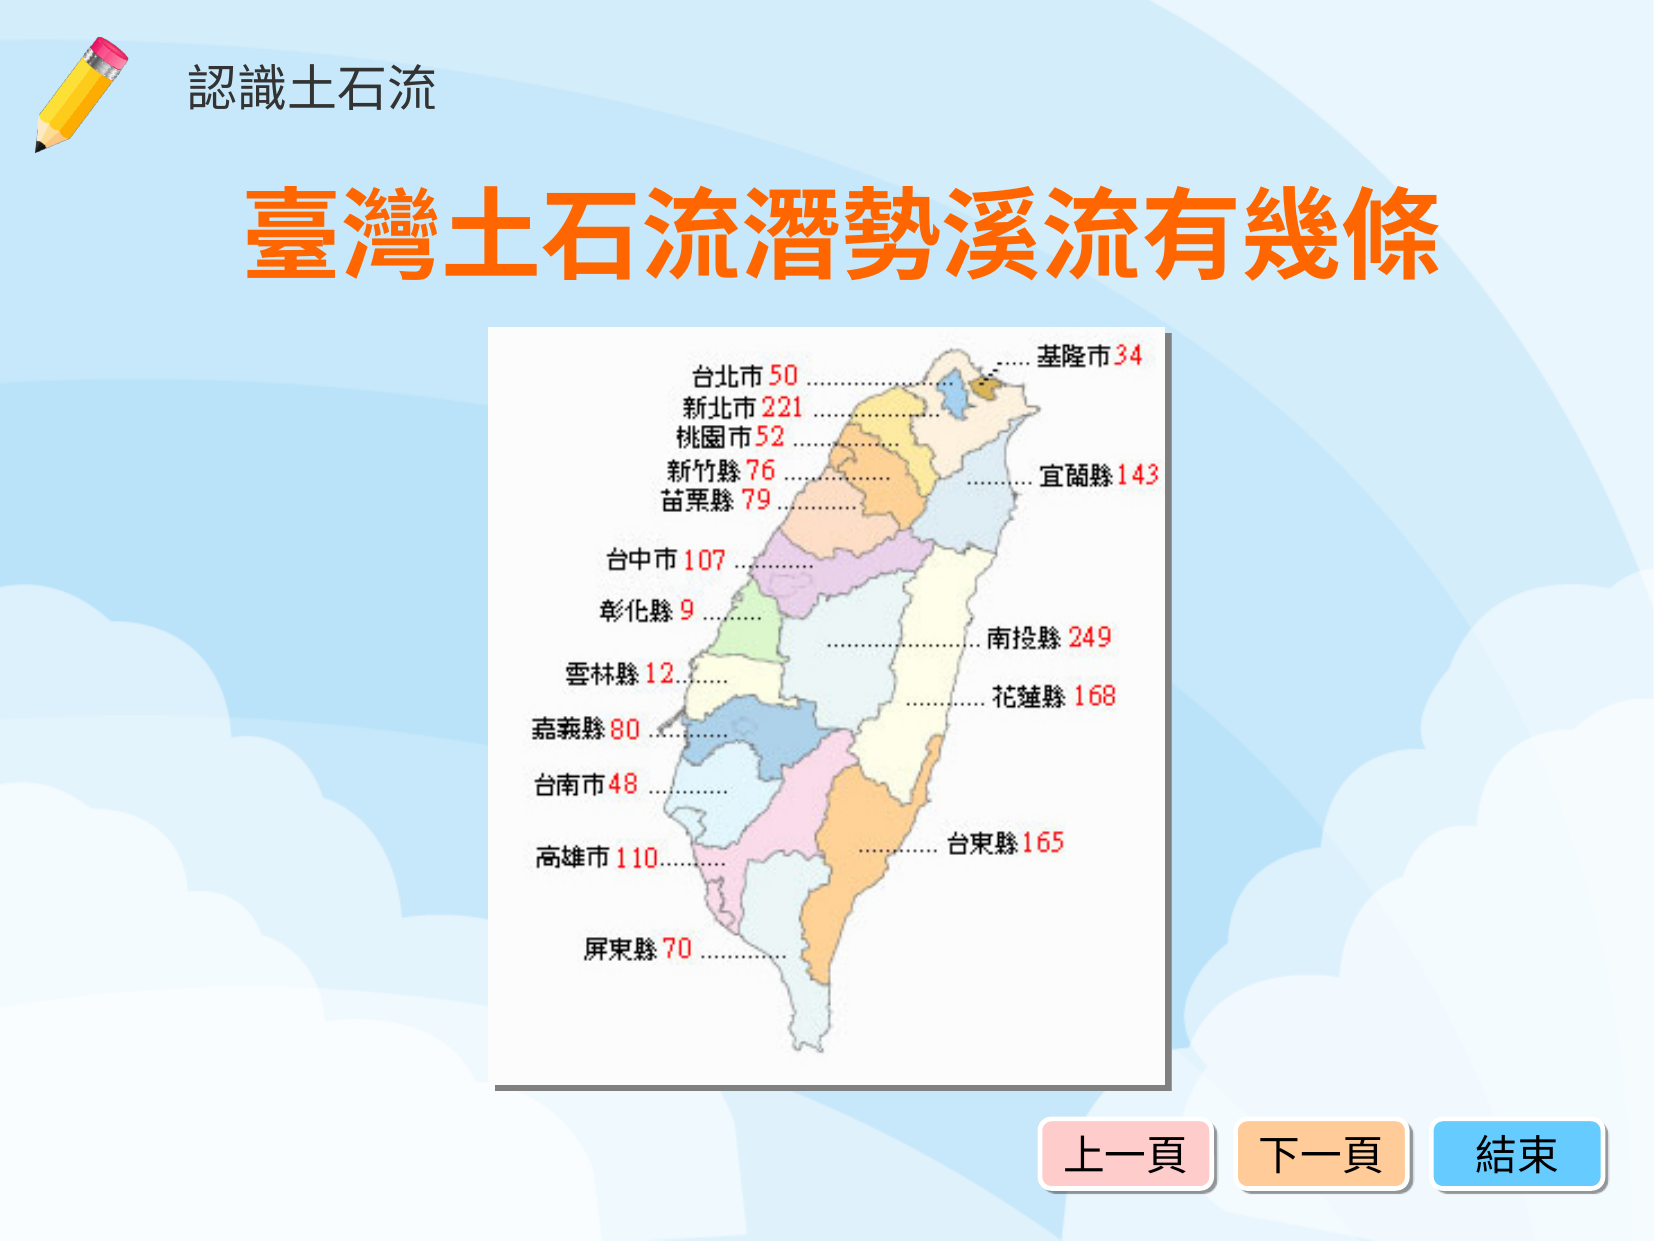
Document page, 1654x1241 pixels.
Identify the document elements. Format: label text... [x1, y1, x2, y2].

picture [0, 0, 1654, 1241]
text_box 上一頁 [1039, 1118, 1212, 1189]
text_box 下一頁 [1235, 1118, 1408, 1189]
text_box 結束 [1431, 1118, 1603, 1189]
text_box 臺灣土石流潛勢溪流有幾條 [206, 147, 1477, 325]
